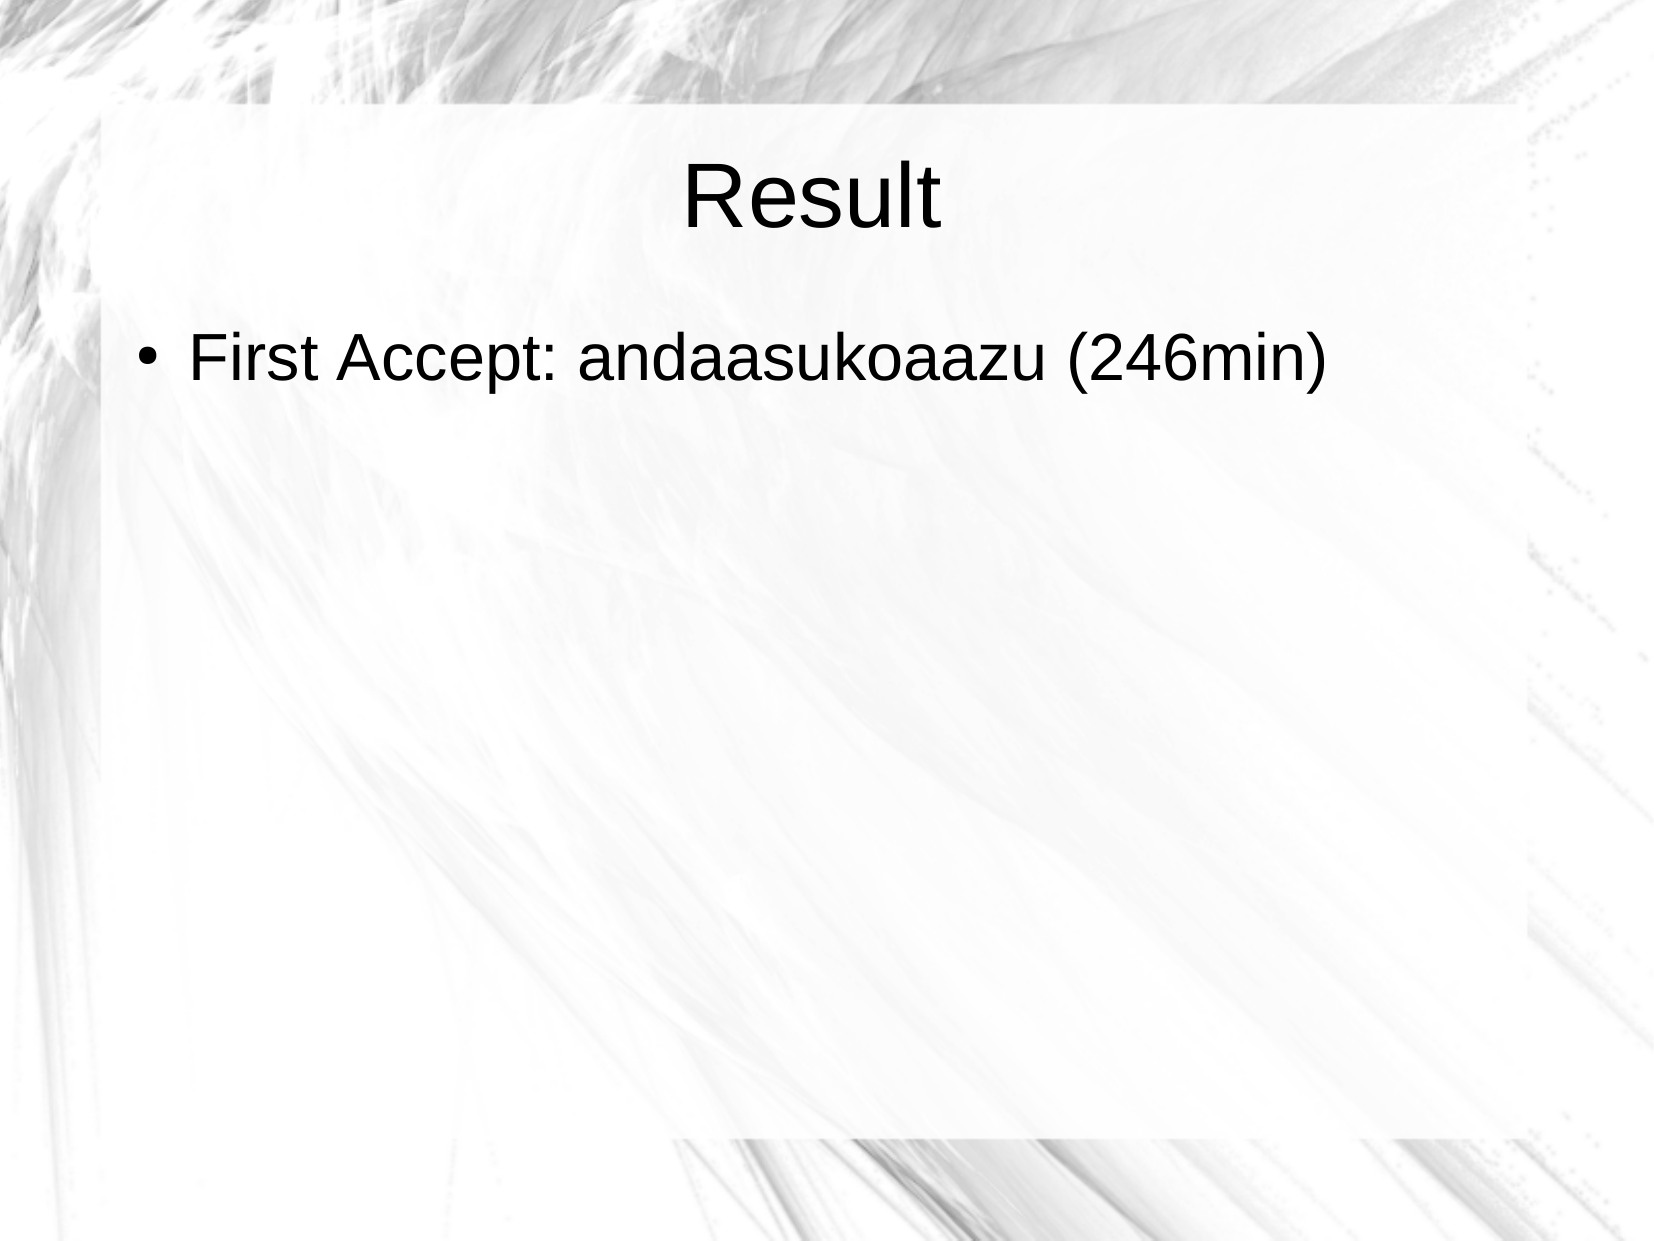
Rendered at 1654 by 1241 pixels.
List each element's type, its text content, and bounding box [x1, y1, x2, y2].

title Result [118, 112, 1506, 281]
picture [0, 0, 1654, 1241]
list First Accept: andaasukoaazu (246min) [118, 319, 1571, 1139]
